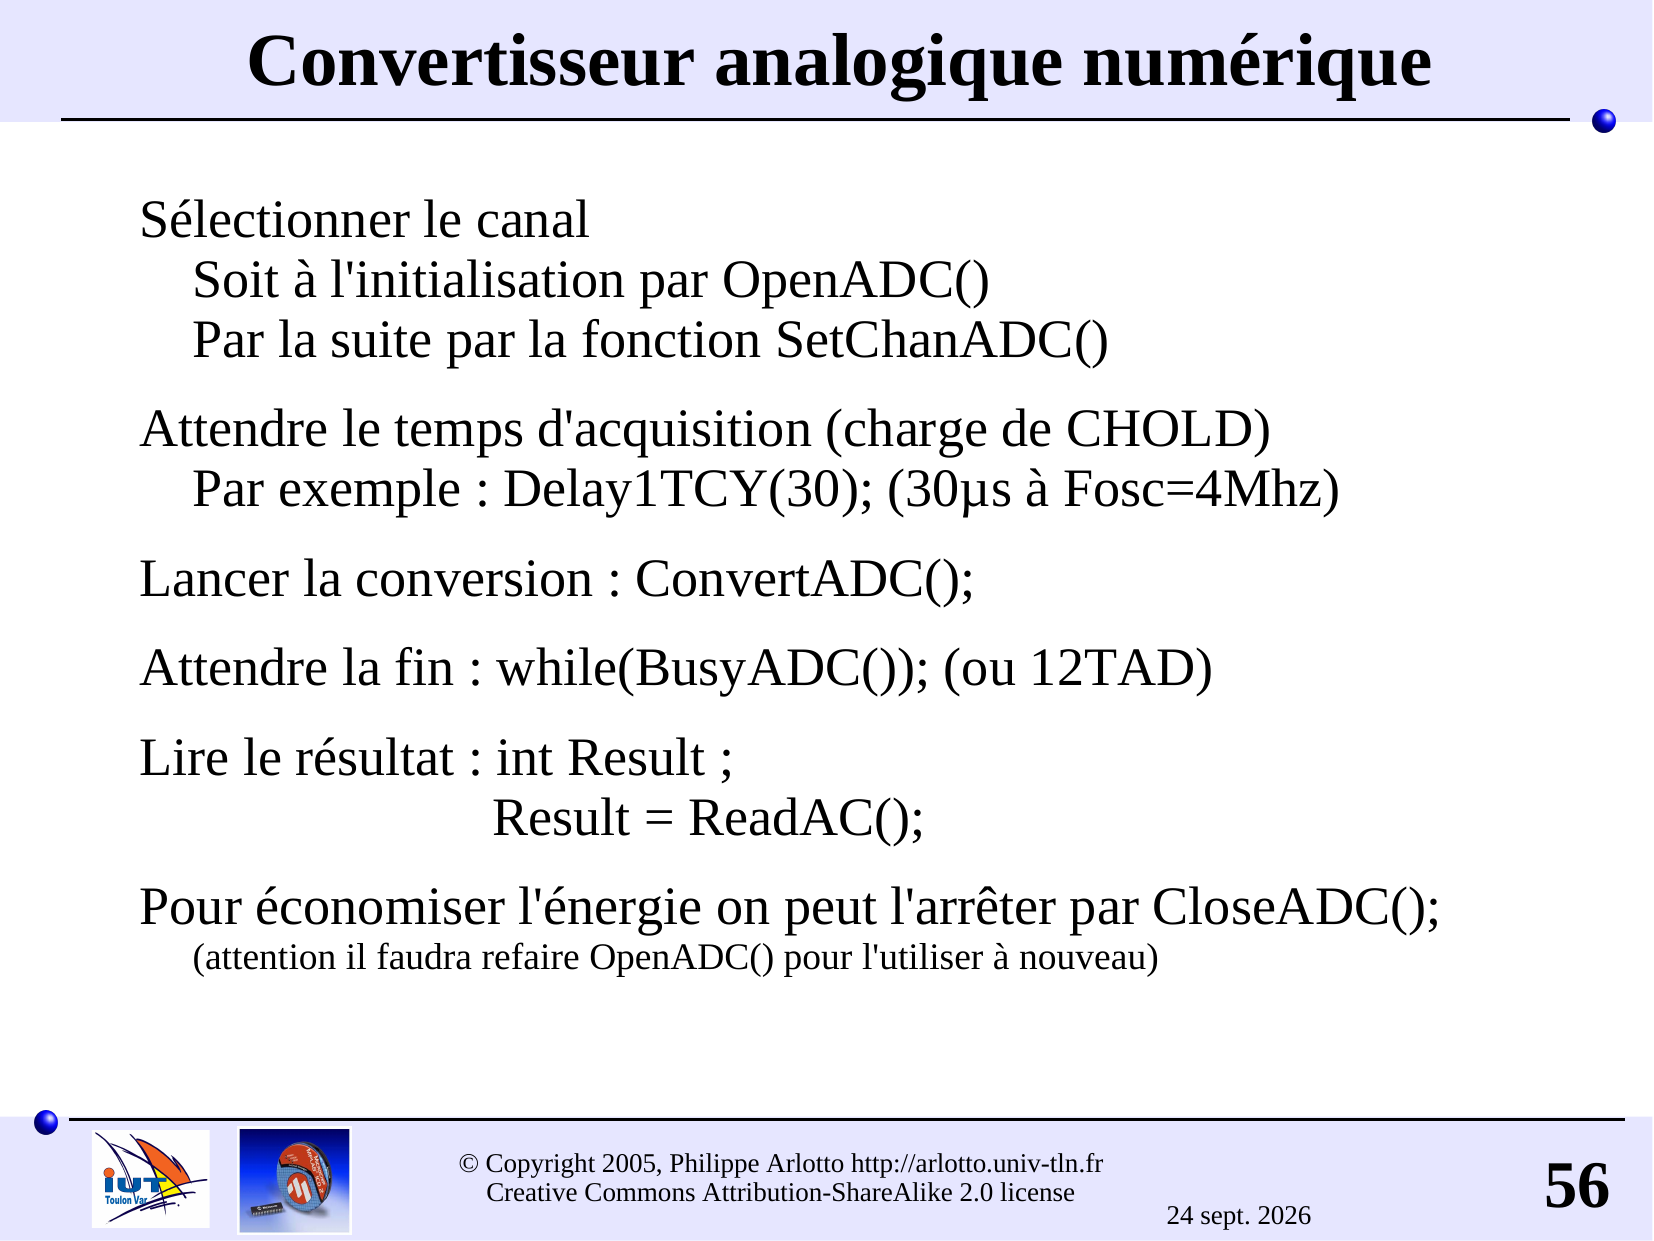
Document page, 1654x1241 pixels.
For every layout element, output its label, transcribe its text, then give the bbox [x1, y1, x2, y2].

list Sélectionner le canal Soit à l'initialisation par OpenADC() Par la suite par la fonction SetChanADC() Attendre le temps d'acquisition (charge de CHOLD) Par exemple : Delay1TCY(30); (30µs à Fosc=4Mhz) Lancer la conversion : ConvertADC(); Attendre la fin : while(BusyADC()); (ou 12TAD) Lire le résultat : int Result ; Result = ReadAC(); Pour économiser l'énergie on peut l'arrêter par CloseADC(); (attention il faudra refaire OpenADC() pour l'utiliser à nouveau) [121, 188, 1534, 1112]
title Convertisseur analogique numérique [95, 14, 1585, 107]
picture [237, 1126, 352, 1235]
